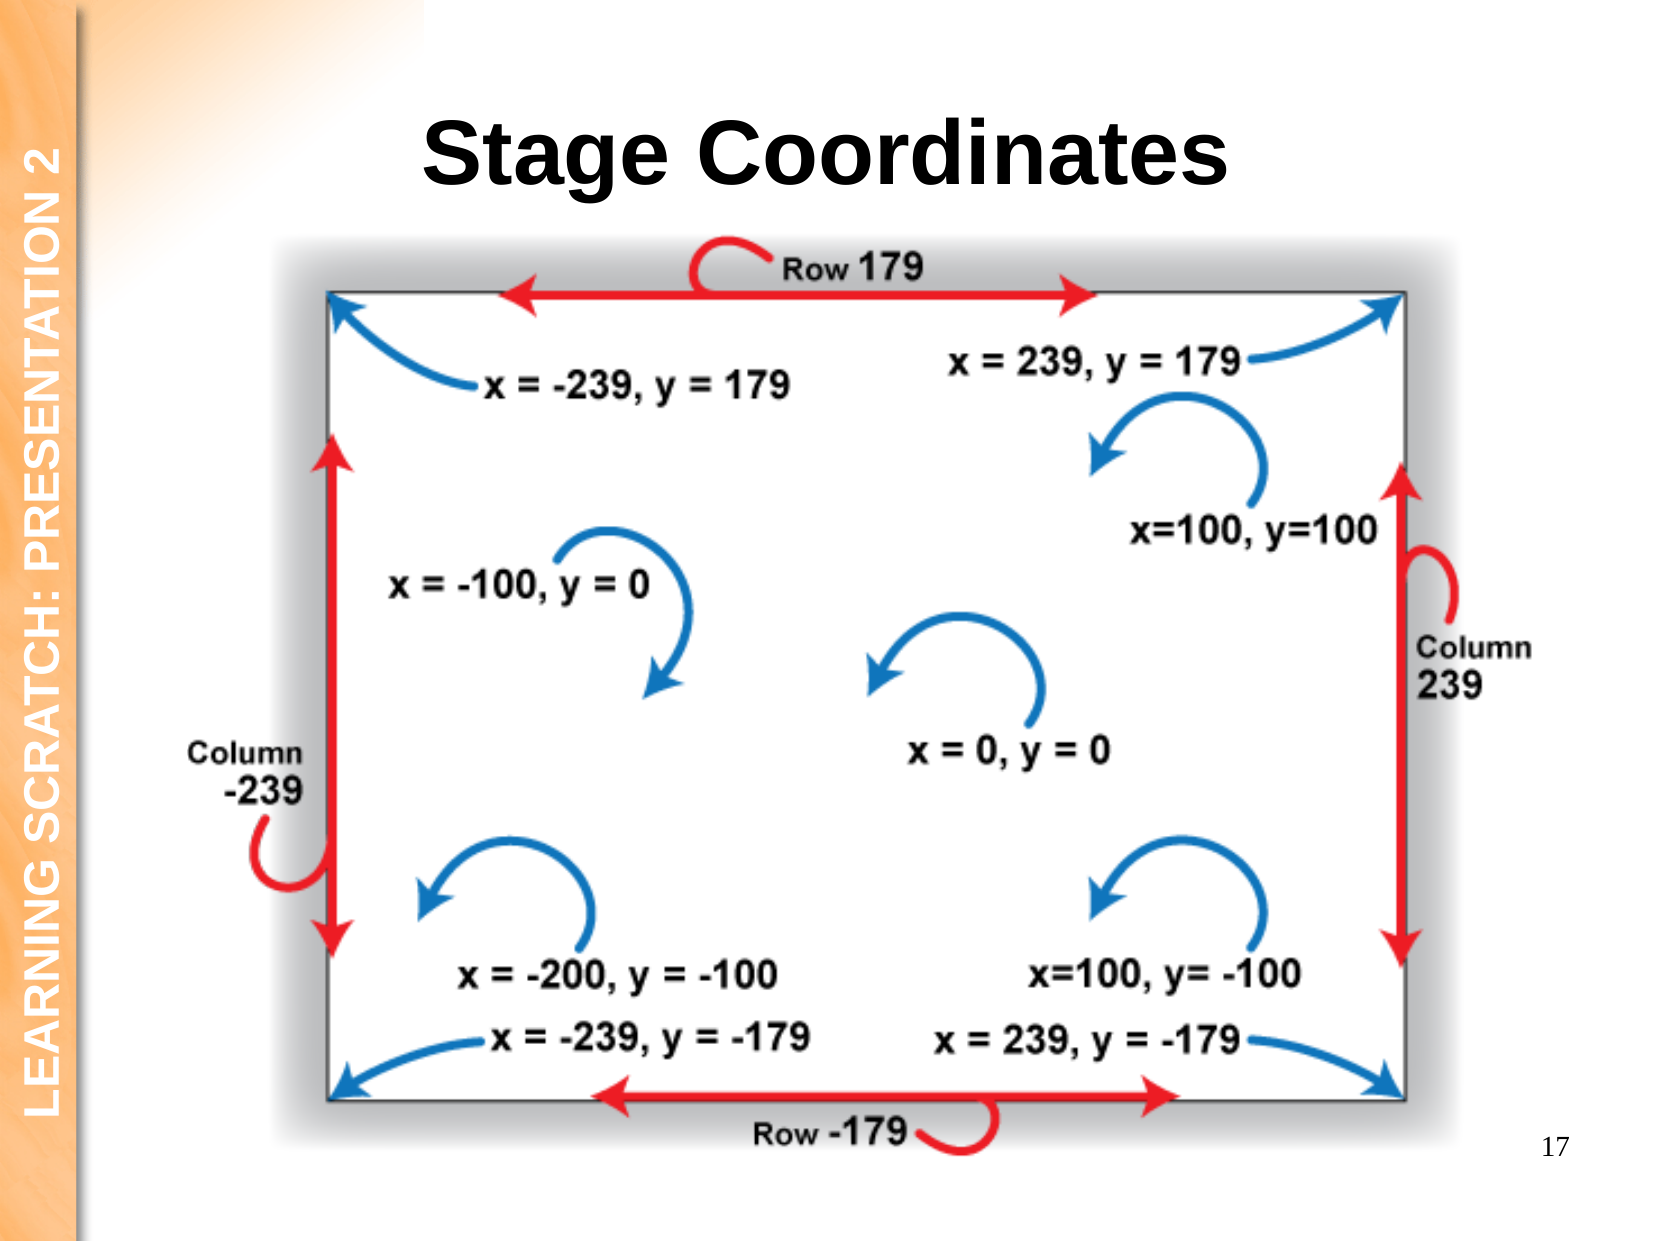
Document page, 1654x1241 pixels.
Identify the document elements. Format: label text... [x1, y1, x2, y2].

picture [0, 0, 1534, 1241]
title Stage Coordinates [82, 49, 1571, 257]
